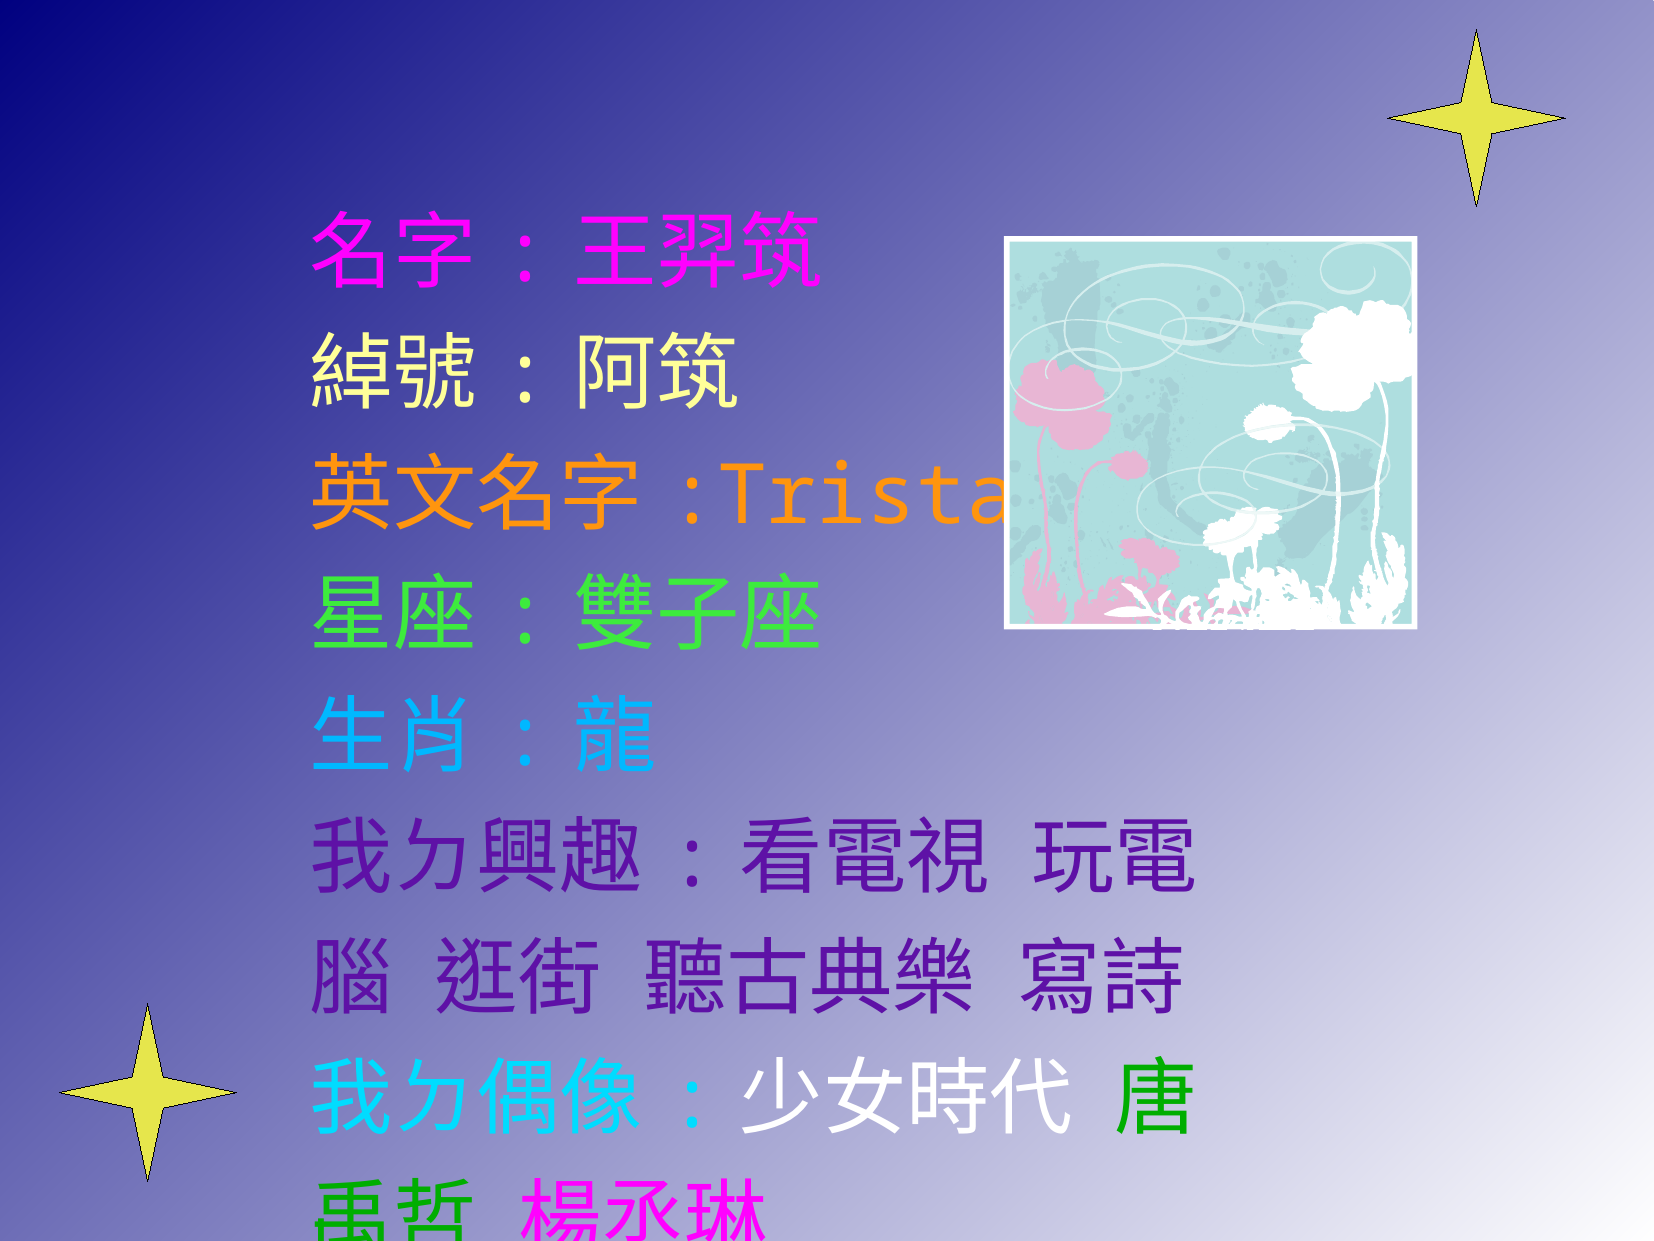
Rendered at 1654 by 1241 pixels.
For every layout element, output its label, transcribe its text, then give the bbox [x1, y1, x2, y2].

text_box [1387, 29, 1566, 207]
picture [1003, 236, 1418, 630]
text_box 名字:王羿筑 綽號:阿筑 英文名字:Trista 星座:雙子座 生肖:龍 我ㄉ興趣:看電視 玩電腦 逛街 聽古典樂 寫詩 我ㄉ偶像:少女時代 唐禹哲 楊丞琳 [295, 177, 1270, 1241]
text_box [59, 1003, 237, 1182]
